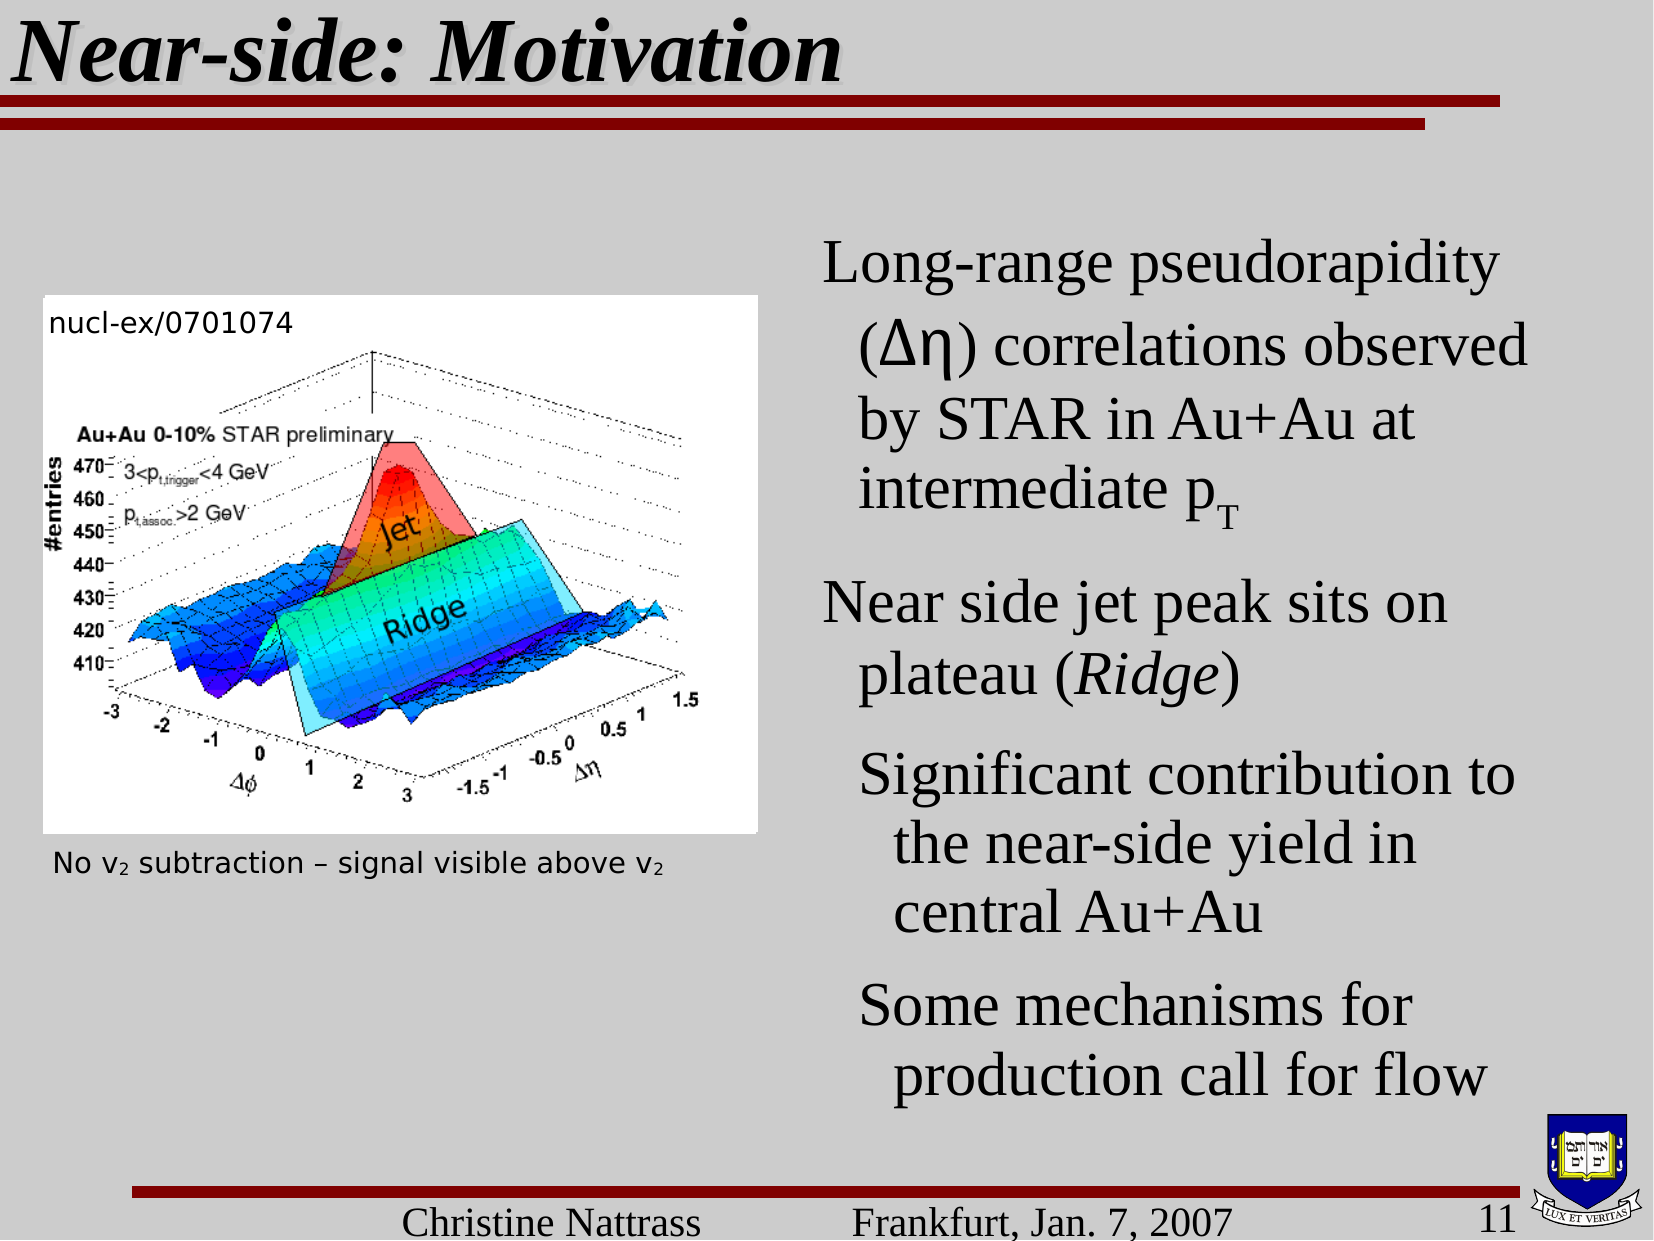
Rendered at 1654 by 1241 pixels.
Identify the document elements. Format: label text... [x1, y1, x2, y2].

picture [1530, 1114, 1643, 1227]
text_box nucl-ex/0701074 [33, 301, 607, 351]
text_box No v2 subtraction – signal visible above v2 [37, 838, 788, 898]
list Long-range pseudorapidity (Δη) correlations observed by STAR in Au+Au at intermediate pT Near side jet peak sits on plateau (Ridge)‏ Significant contribution to the near-side yield in central Au+Au Some mechanisms for production call for flow [787, 226, 1571, 1171]
title Near-side: Motivation [11, 0, 1512, 154]
picture [43, 295, 758, 834]
